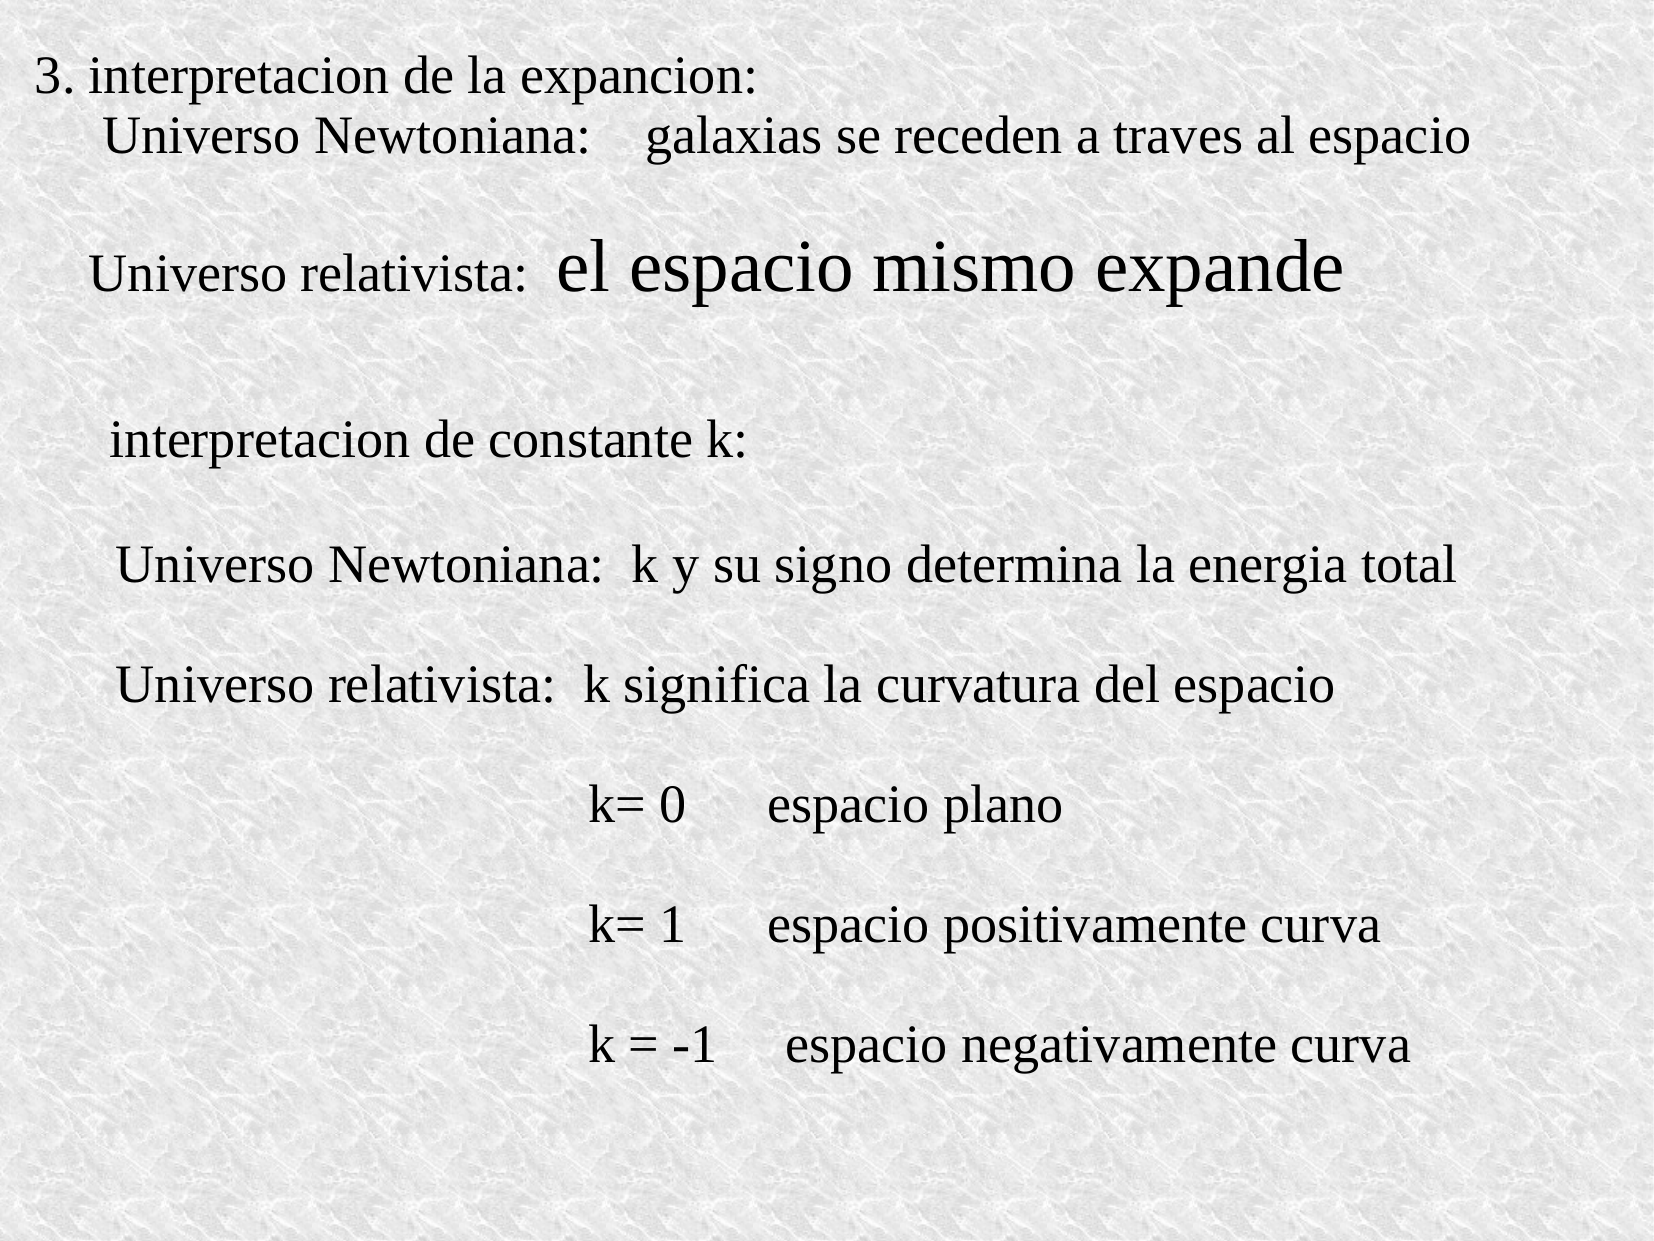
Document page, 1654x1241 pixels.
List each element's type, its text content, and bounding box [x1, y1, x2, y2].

picture [0, 0, 1654, 1241]
text_box 3. interpretacion de la expancion: Universo Newtoniana: galaxias se receden a traves al espacio Universo relativista: el espacio mismo expande interpretacion de constante k: Universo Newtoniana: k y su signo determina la energia total Universo relativista: k significa la curvatura del espacio k= 0 espacio plano k= 1 espacio positivamente curva k = -1 espacio negativamente curva [20, 37, 1488, 1177]
